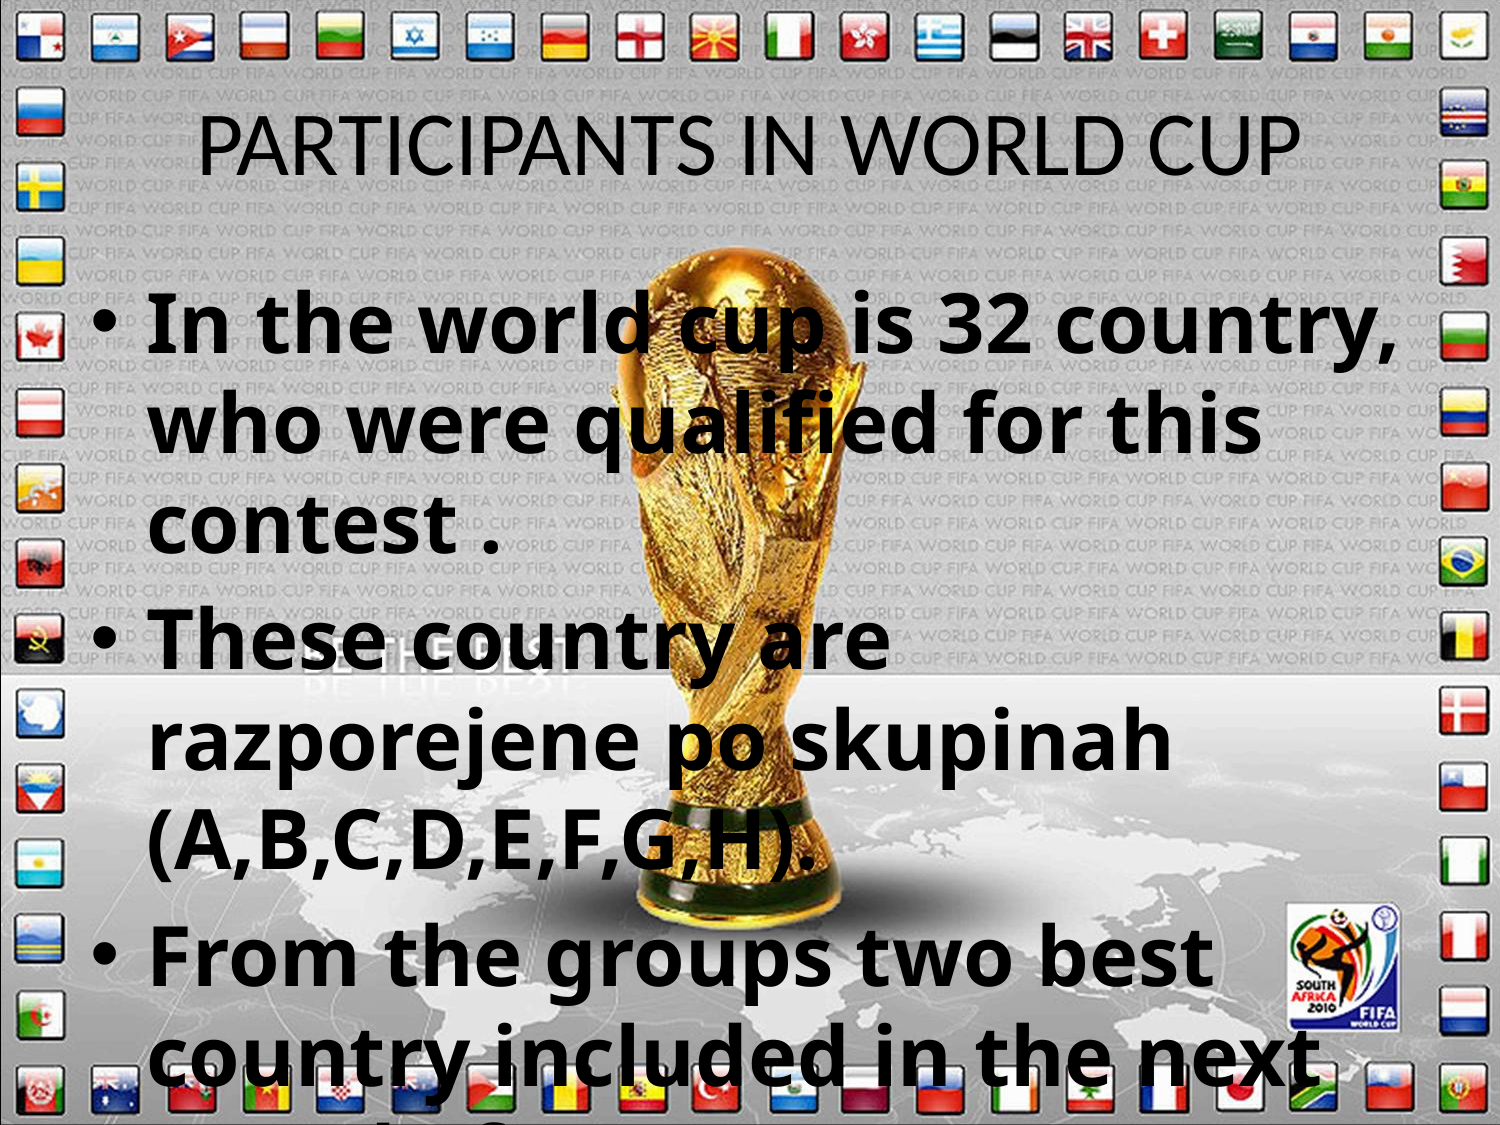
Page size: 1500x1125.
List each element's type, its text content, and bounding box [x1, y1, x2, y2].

picture [0, 0, 1500, 1125]
title PARTICIPANTS IN WORLD CUP [75, 45, 1425, 233]
list In the world cup is 32 country, who were qualified for this contest . These country are razporejene po skupinah (A,B,C,D,E,F,G,H). From the groups two best country included in the next round of W.C. [75, 262, 1425, 1005]
